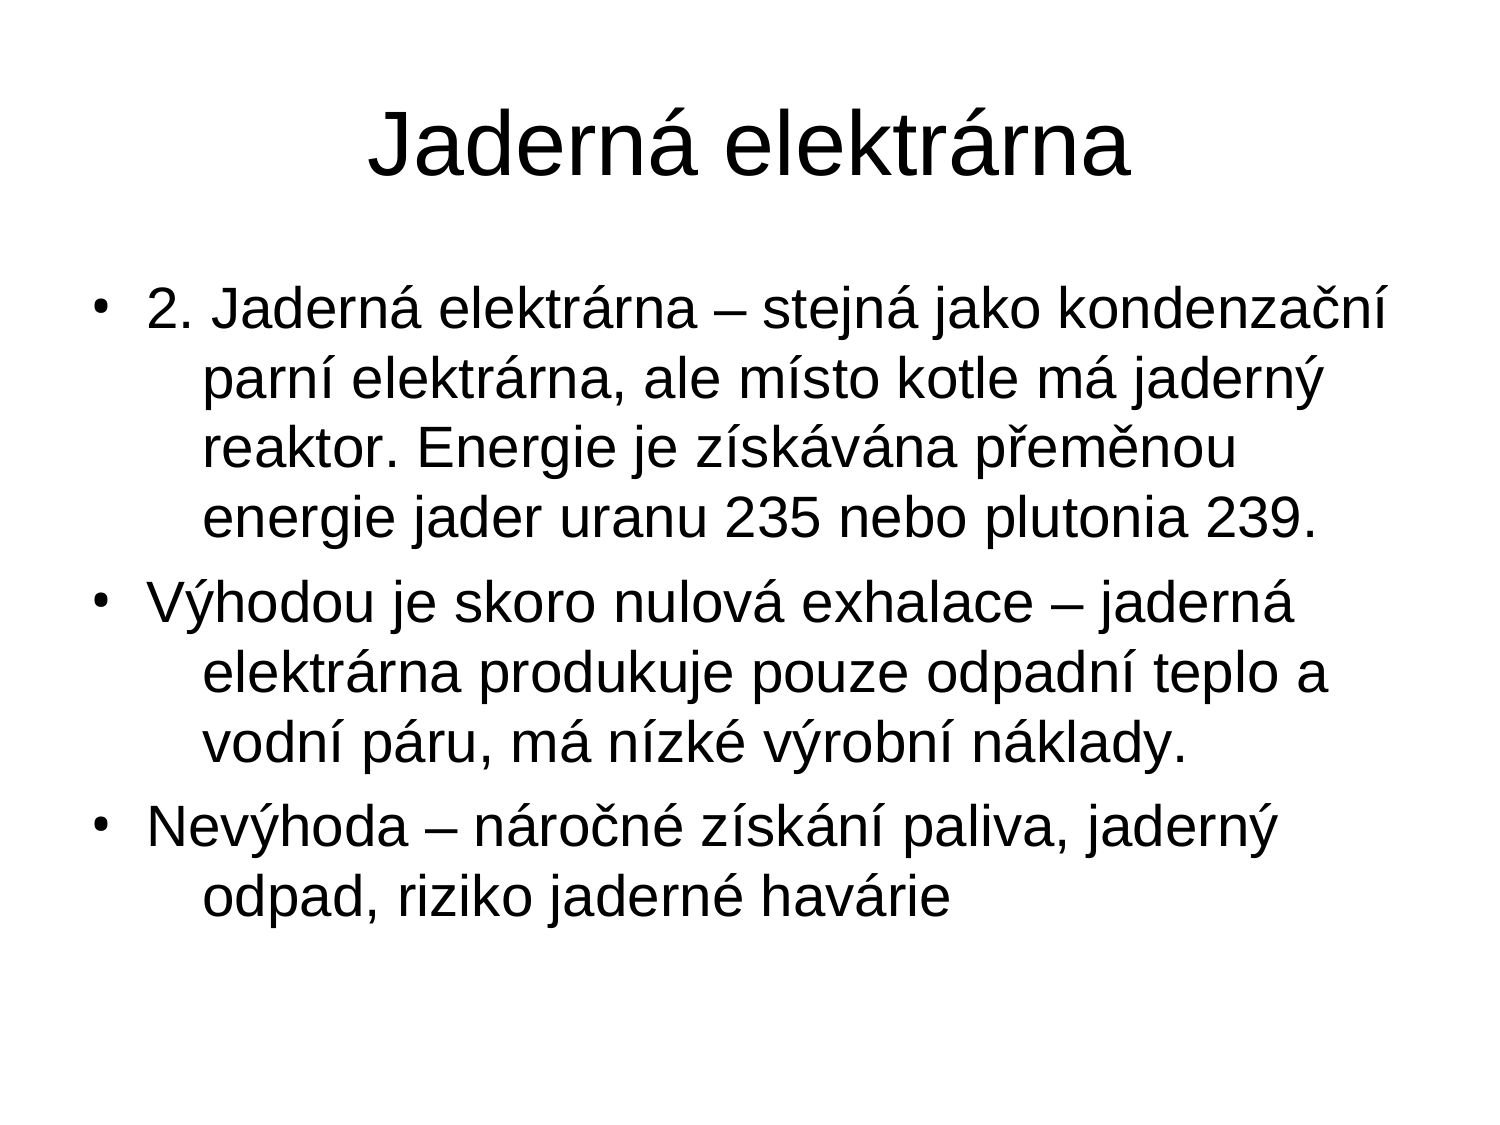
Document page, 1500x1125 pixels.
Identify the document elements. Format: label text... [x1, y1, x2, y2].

list 2. Jaderná elektrárna – stejná jako kondenzační parní elektrárna, ale místo kotle má jaderný reaktor. Energie je získávána přeměnou energie jader uranu 235 nebo plutonia 239. Výhodou je skoro nulová exhalace – jaderná elektrárna produkuje pouze odpadní teplo a vodní páru, má nízké výrobní náklady. Nevýhoda – náročné získání paliva, jaderný odpad, riziko jaderné havárie [75, 262, 1426, 1005]
title Jaderná elektrárna [75, 45, 1426, 233]
